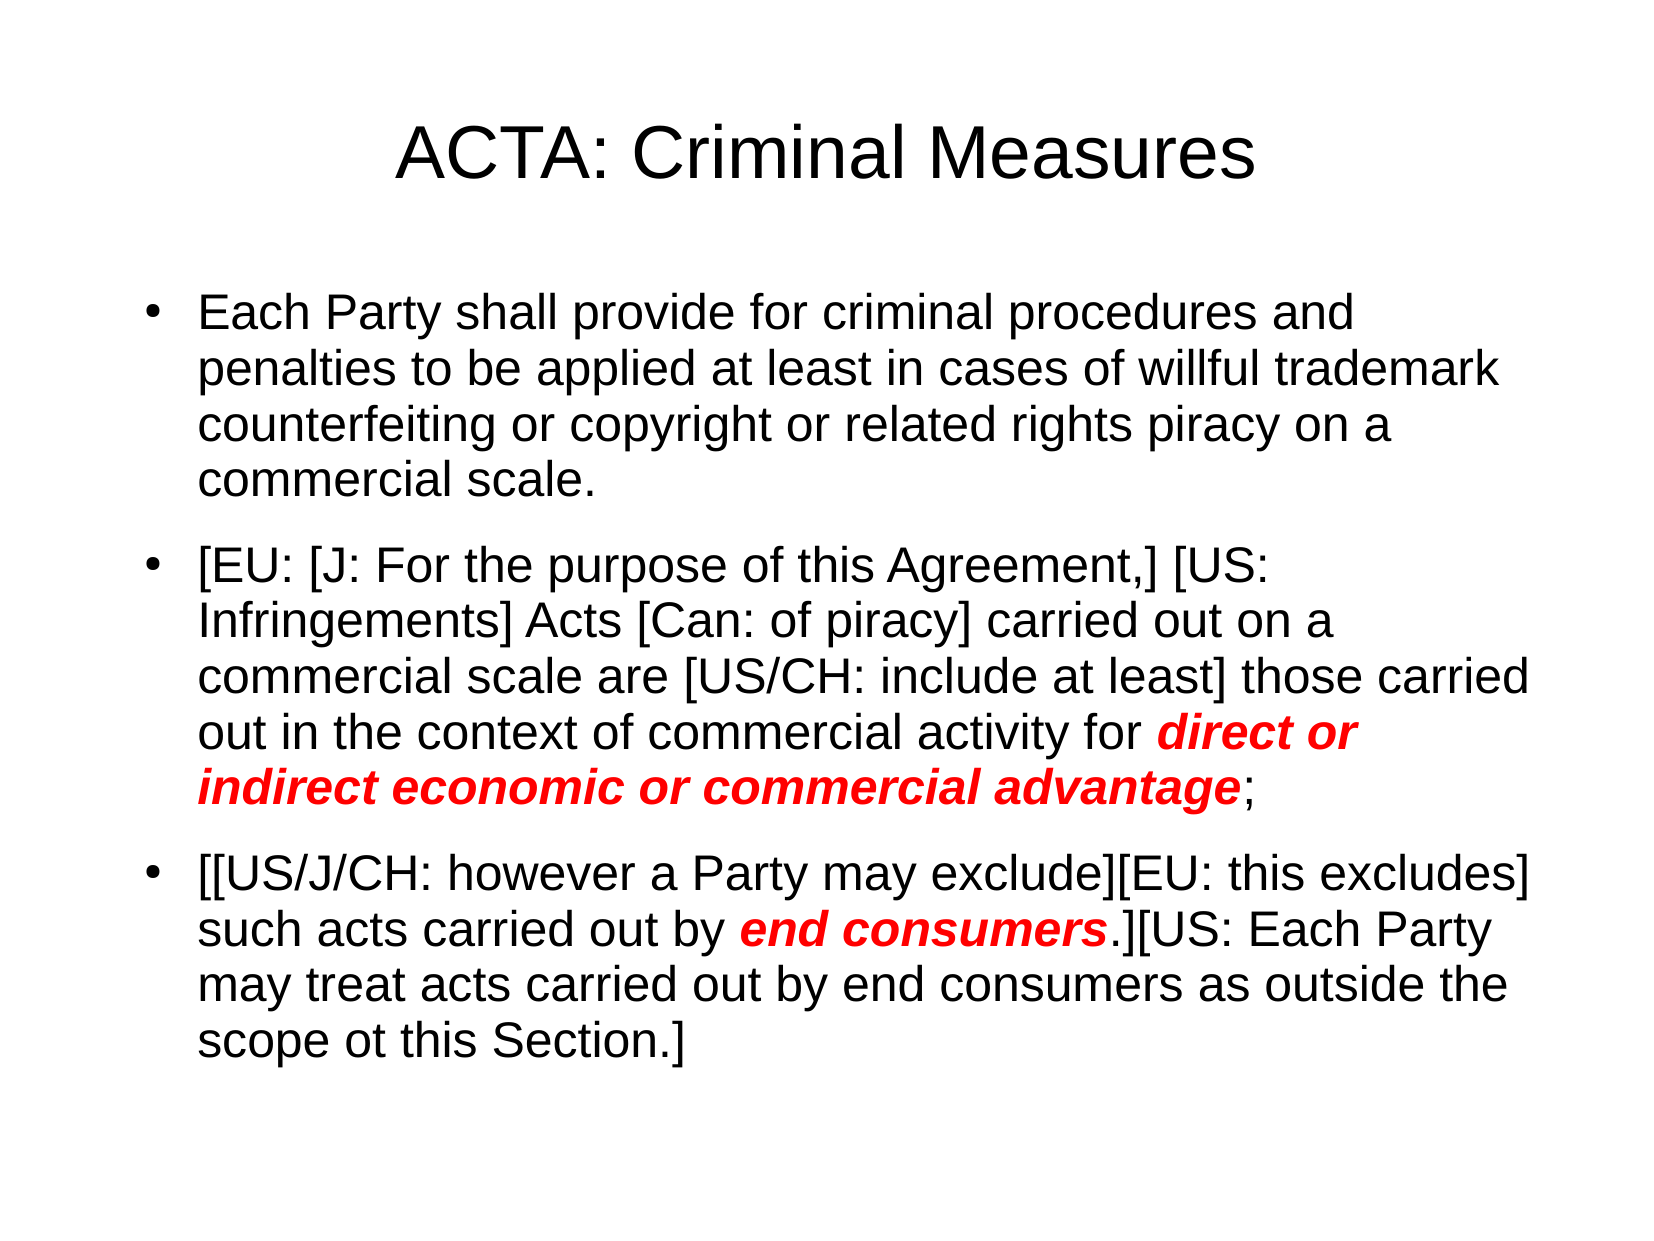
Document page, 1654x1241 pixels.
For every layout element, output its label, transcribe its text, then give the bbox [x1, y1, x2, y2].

title ACTA: Criminal Measures [82, 49, 1571, 257]
list Each Party shall provide for criminal procedures and penalties to be applied at least in cases of willful trademark counterfeiting or copyright or related rights piracy on a commercial scale. [EU: [J: For the purpose of this Agreement,] [US: Infringements] Acts [Can: of piracy] carried out on a commercial scale are [US/CH: include at least] those carried out in the context of commercial activity for direct or indirect economic or commercial advantage; [[US/J/CH: however a Party may exclude][EU: this excludes] such acts carried out by end consumers.][US: Each Party may treat acts carried out by end consumers as outside the scope ot this Section.] [126, 284, 1548, 1154]
